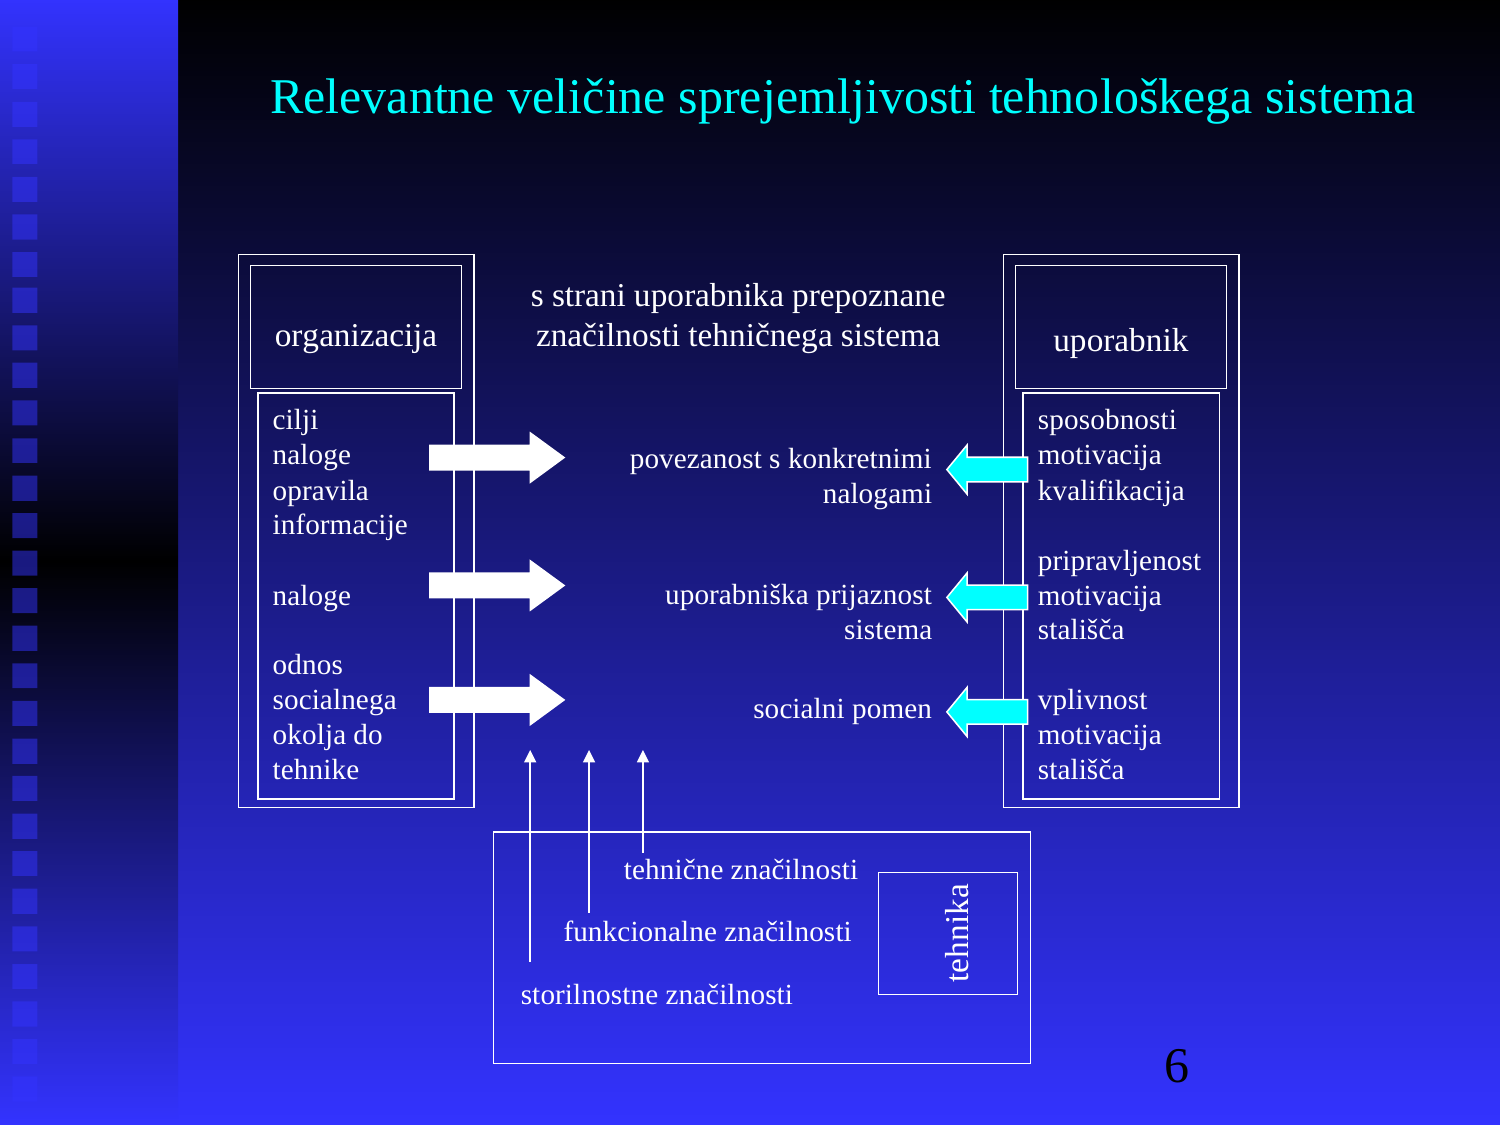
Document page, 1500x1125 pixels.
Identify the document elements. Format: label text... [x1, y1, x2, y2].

text_box cilji naloge opravila informacije naloge odnos socialnega okolja do tehnike [258, 393, 455, 800]
text_box funkcionalne značilnosti [548, 904, 883, 976]
text_box [429, 433, 565, 483]
text_box Relevantne veličine sprejemljivosti tehnološkega sistema [93, 55, 1500, 132]
text_box s strani uporabnika prepoznane značilnosti tehničnega sistema [505, 265, 972, 388]
text_box [946, 445, 1028, 495]
text_box storilnostne značilnosti [505, 967, 823, 1038]
text_box tehnične značilnosti [609, 842, 881, 904]
text_box povezanost s konkretnimi nalogami [512, 431, 948, 500]
text_box uporabniška prijaznost sistema [567, 567, 948, 636]
text_box organizacija [250, 265, 462, 388]
text_box [946, 572, 1028, 622]
text_box [429, 675, 565, 725]
text_box [946, 687, 1028, 737]
text_box tehnika [878, 872, 1018, 995]
text_box socialni pomen [706, 681, 948, 751]
text_box sposobnosti motivacija kvalifikacija pripravljenost motivacija stališča vplivnost motivacija stališča [1023, 393, 1220, 800]
text_box [429, 560, 565, 610]
text_box uporabnik [1015, 265, 1227, 388]
